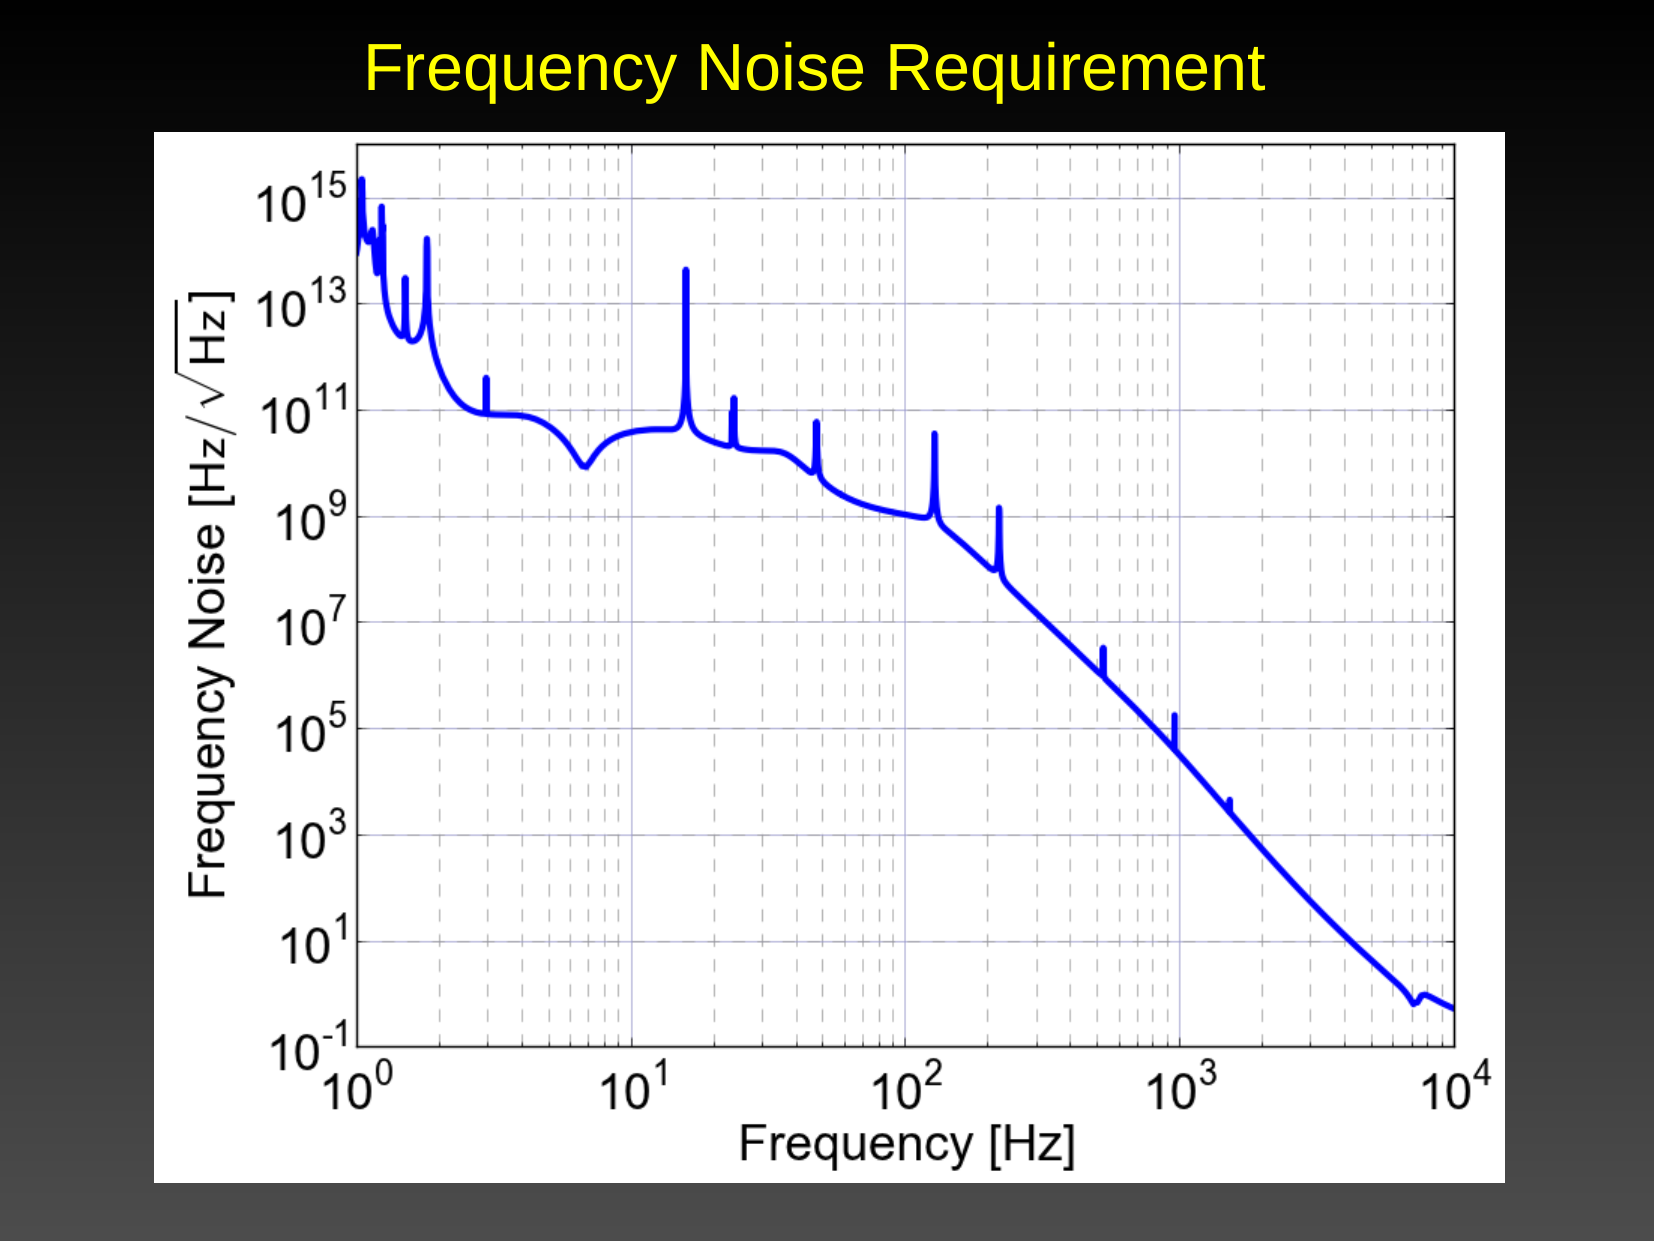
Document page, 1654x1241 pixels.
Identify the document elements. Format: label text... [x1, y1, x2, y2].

picture [154, 132, 1505, 1183]
text_box Frequency Noise Requirement [348, 22, 1286, 113]
